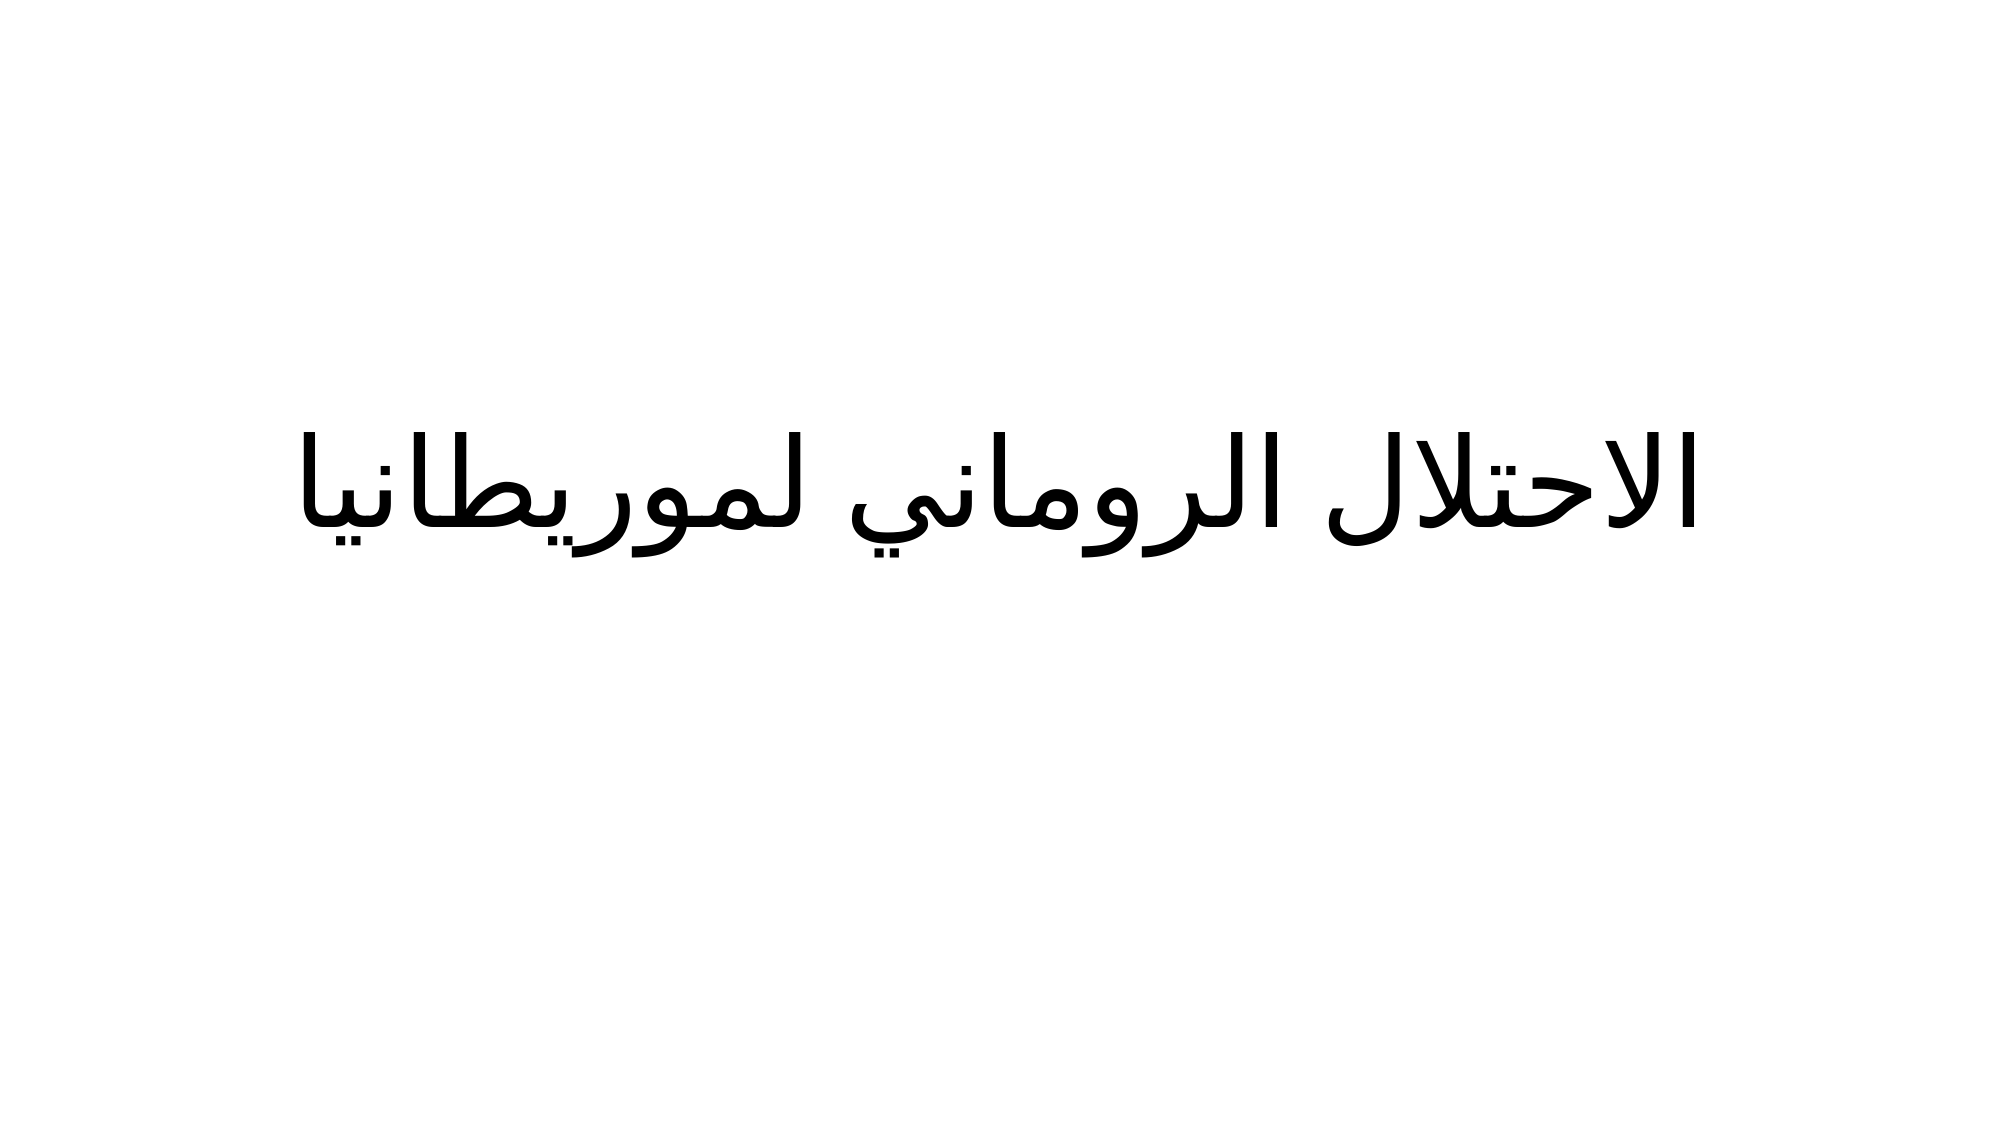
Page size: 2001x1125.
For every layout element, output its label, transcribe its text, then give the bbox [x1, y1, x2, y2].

title الاحتلال الروماني لموريطانيا [249, 299, 1750, 563]
